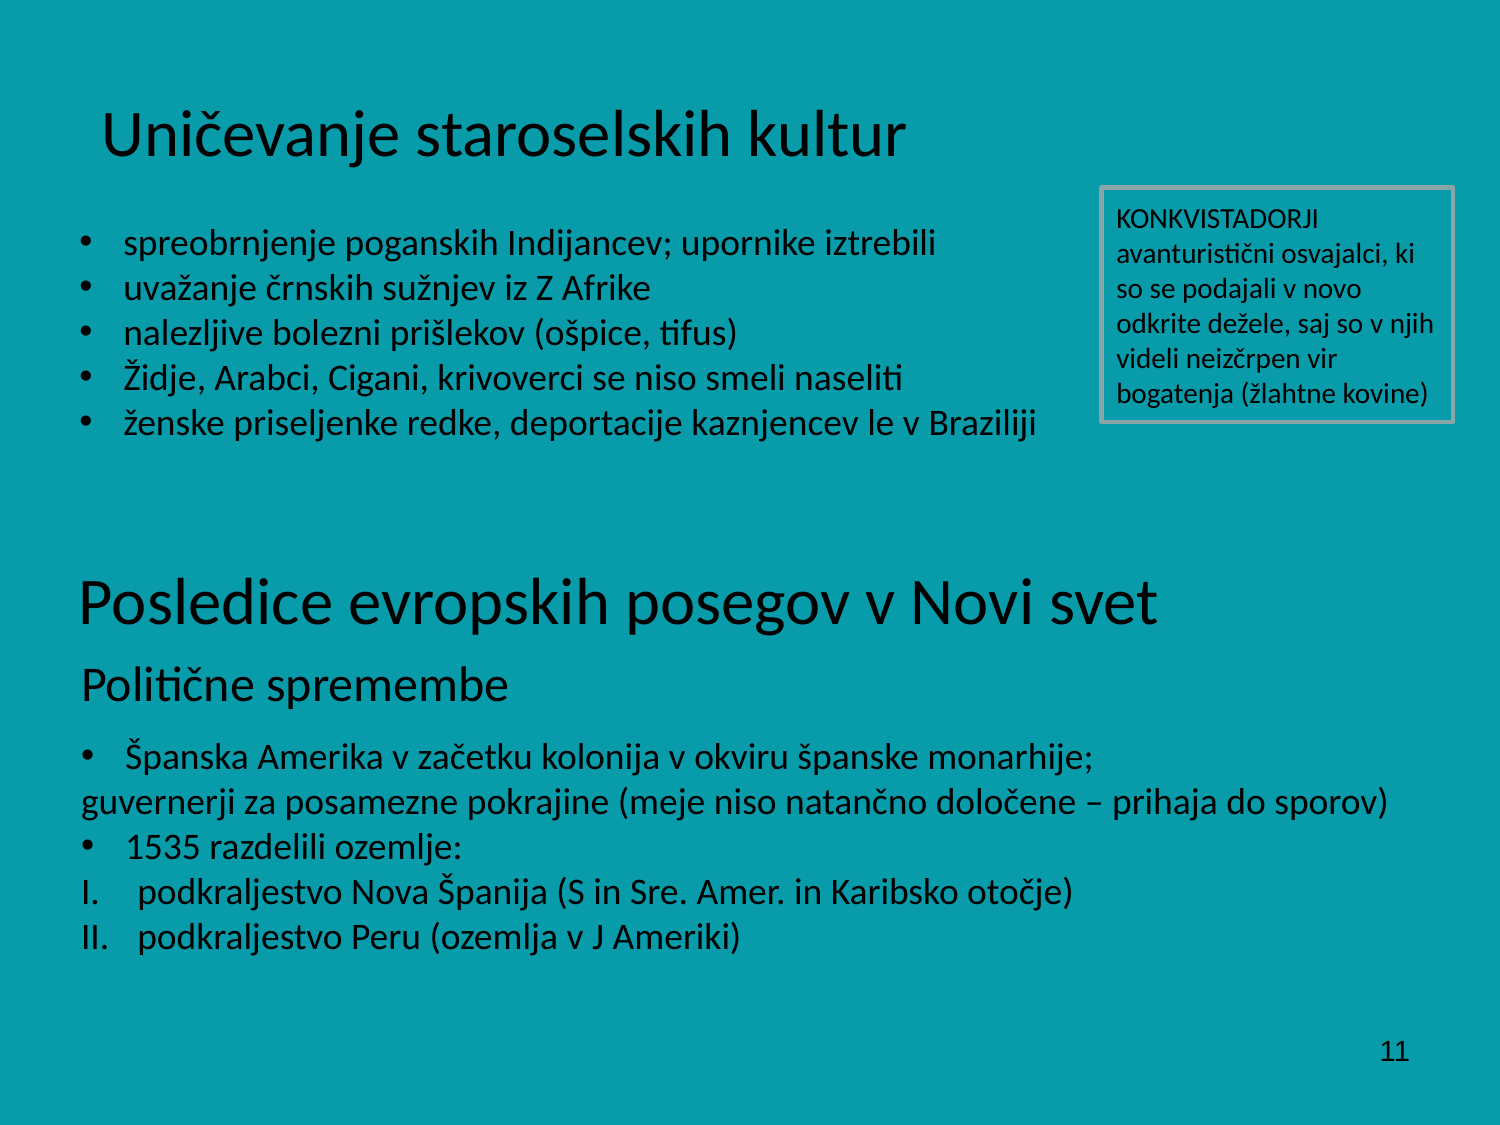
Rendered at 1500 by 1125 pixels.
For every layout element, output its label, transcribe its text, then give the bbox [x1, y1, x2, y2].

text_box Posledice evropskih posegov v Novi svet [63, 550, 1175, 646]
text_box Uničevanje staroselskih kultur [86, 81, 924, 177]
text_box spreobrnjenje poganskih Indijancev; upornike iztrebili uvažanje črnskih sužnjev iz Z Afrike nalezljive bolezni prišlekov (ošpice, tifus) Židje, Arabci, Cigani, krivoverci se niso smeli naseliti ženske priseljenke redke, deportacije kaznjencev le v Braziliji [64, 210, 1053, 550]
slide_number <number> [1074, 1024, 1425, 1103]
text_box Politične spremembe Španska Amerika v začetku kolonija v okviru španske monarhije; guvernerji za posamezne pokrajine (meje niso natančno določene – prihaja do sporov) 1535 razdelili ozemlje: podkraljestvo Nova Španija (S in Sre. Amer. in Karibsko otočje) podkraljestvo Peru (ozemlja v J Ameriki) [66, 644, 1406, 965]
text_box KONKVISTADORJI avanturistični osvajalci, ki so se podajali v novo odkrite dežele, saj so v njih videli neizčrpen vir bogatenja (žlahtne kovine) [1101, 187, 1454, 422]
